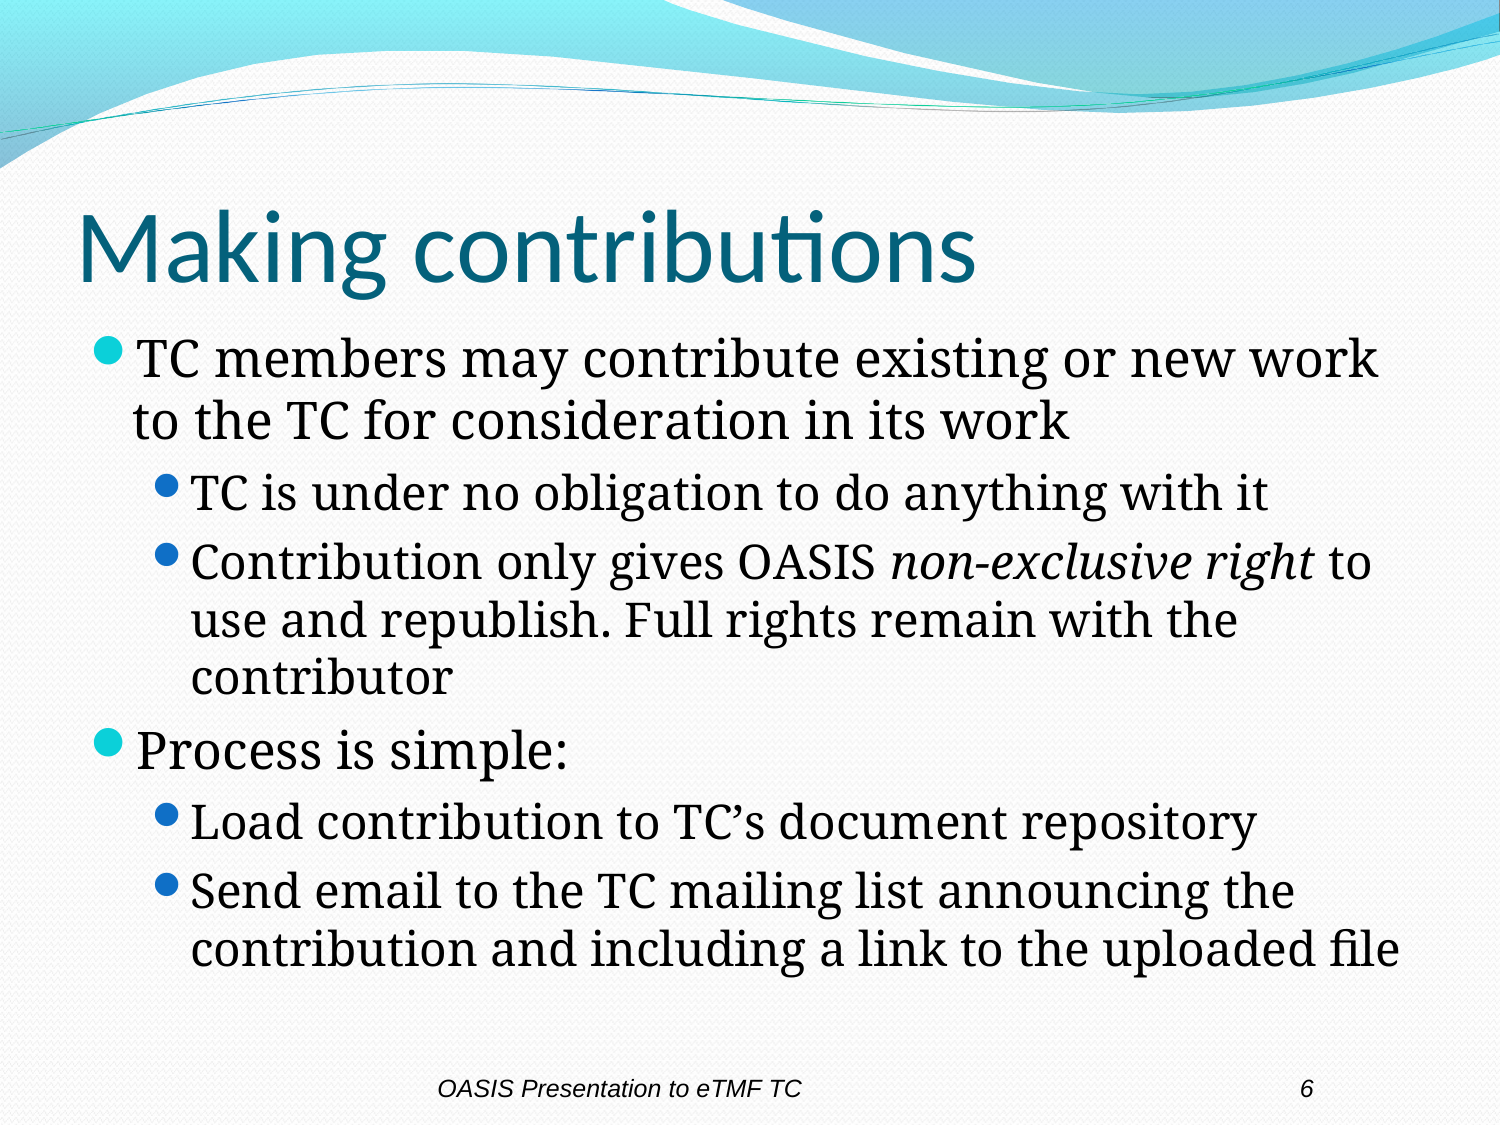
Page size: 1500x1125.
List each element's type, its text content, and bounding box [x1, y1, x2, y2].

list TC members may contribute existing or new work to the TC for consideration in its work TC is under no obligation to do anything with it Contribution only gives OASIS non-exclusive right to use and republish. Full rights remain with the contributor Process is simple: Load contribution to TC’s document repository Send email to the TC mailing list announcing the contribution and including a link to the uploaded file [75, 317, 1426, 1038]
picture [0, 0, 1500, 1125]
title Making contributions [75, 115, 1426, 304]
